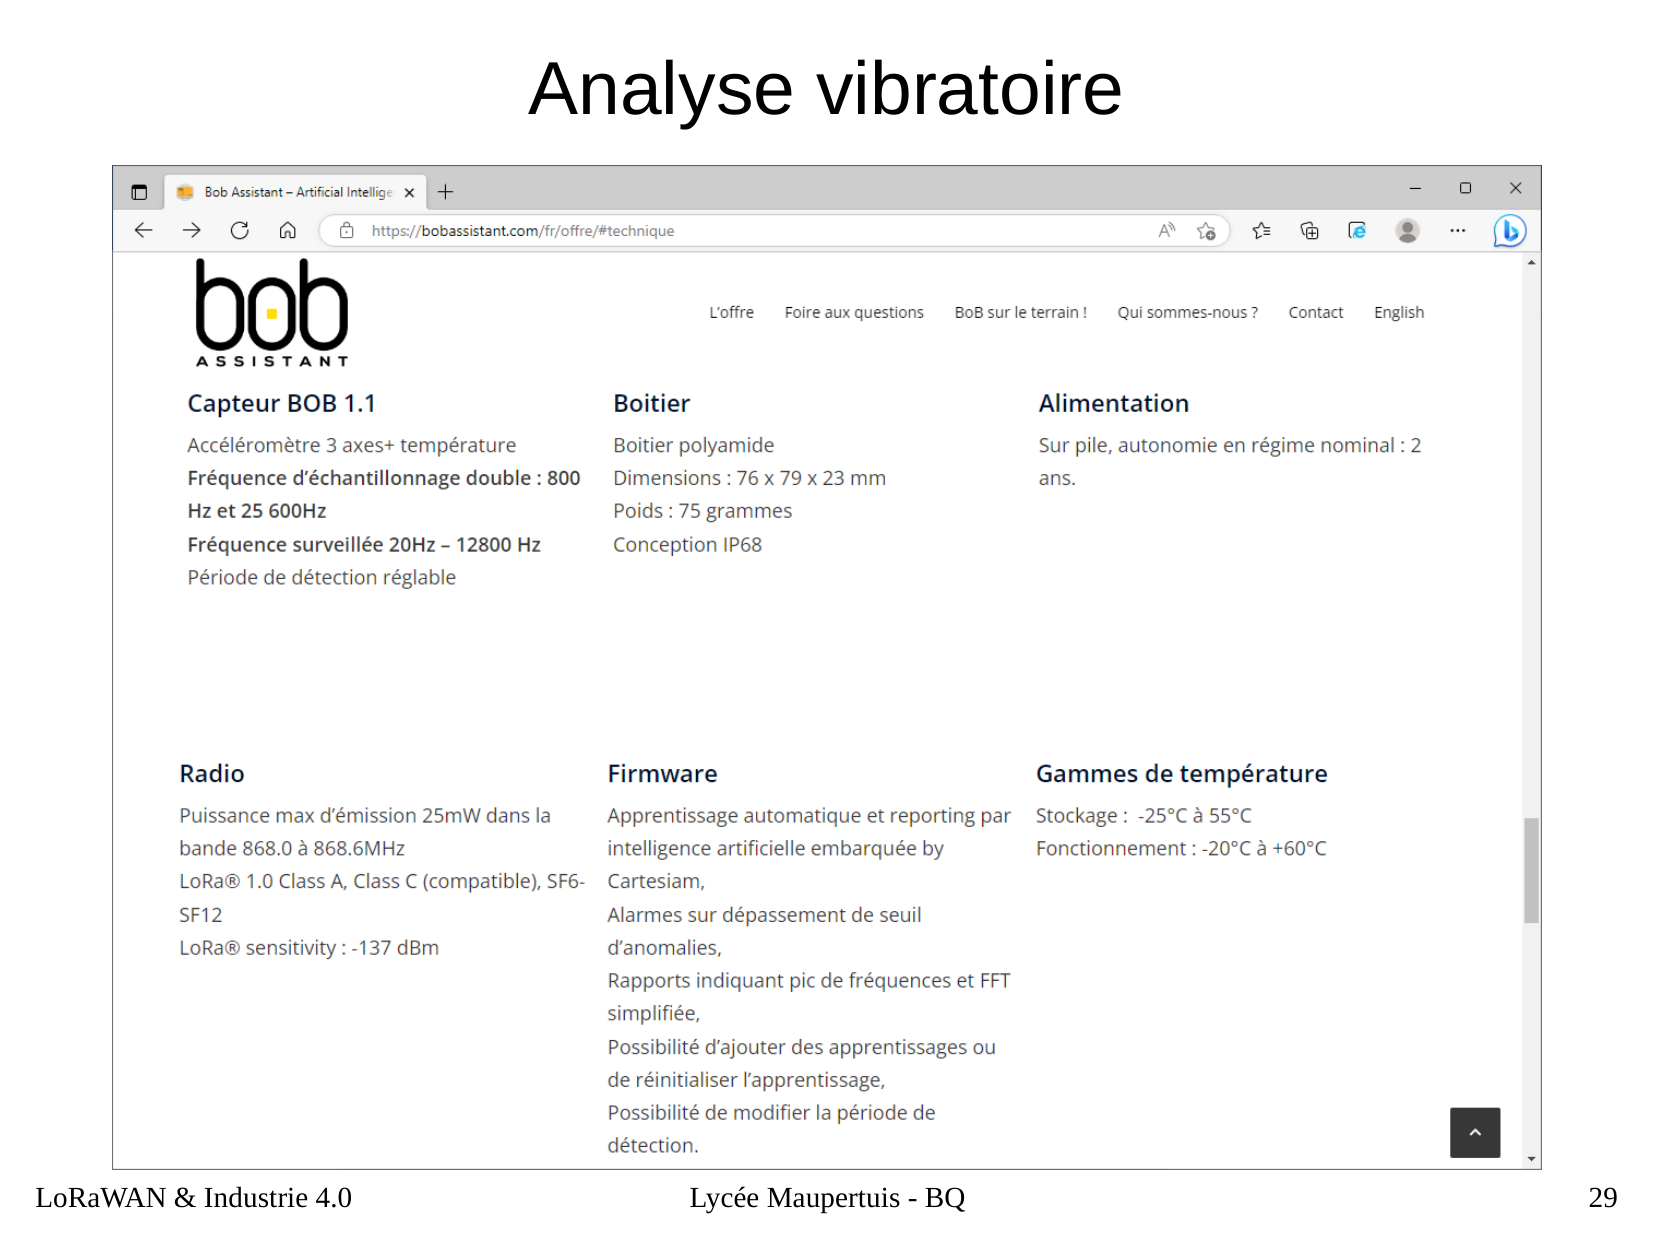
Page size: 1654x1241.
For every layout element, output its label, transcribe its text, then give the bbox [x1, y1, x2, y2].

picture [112, 165, 1542, 1170]
title Analyse vibratoire [35, 35, 1619, 142]
